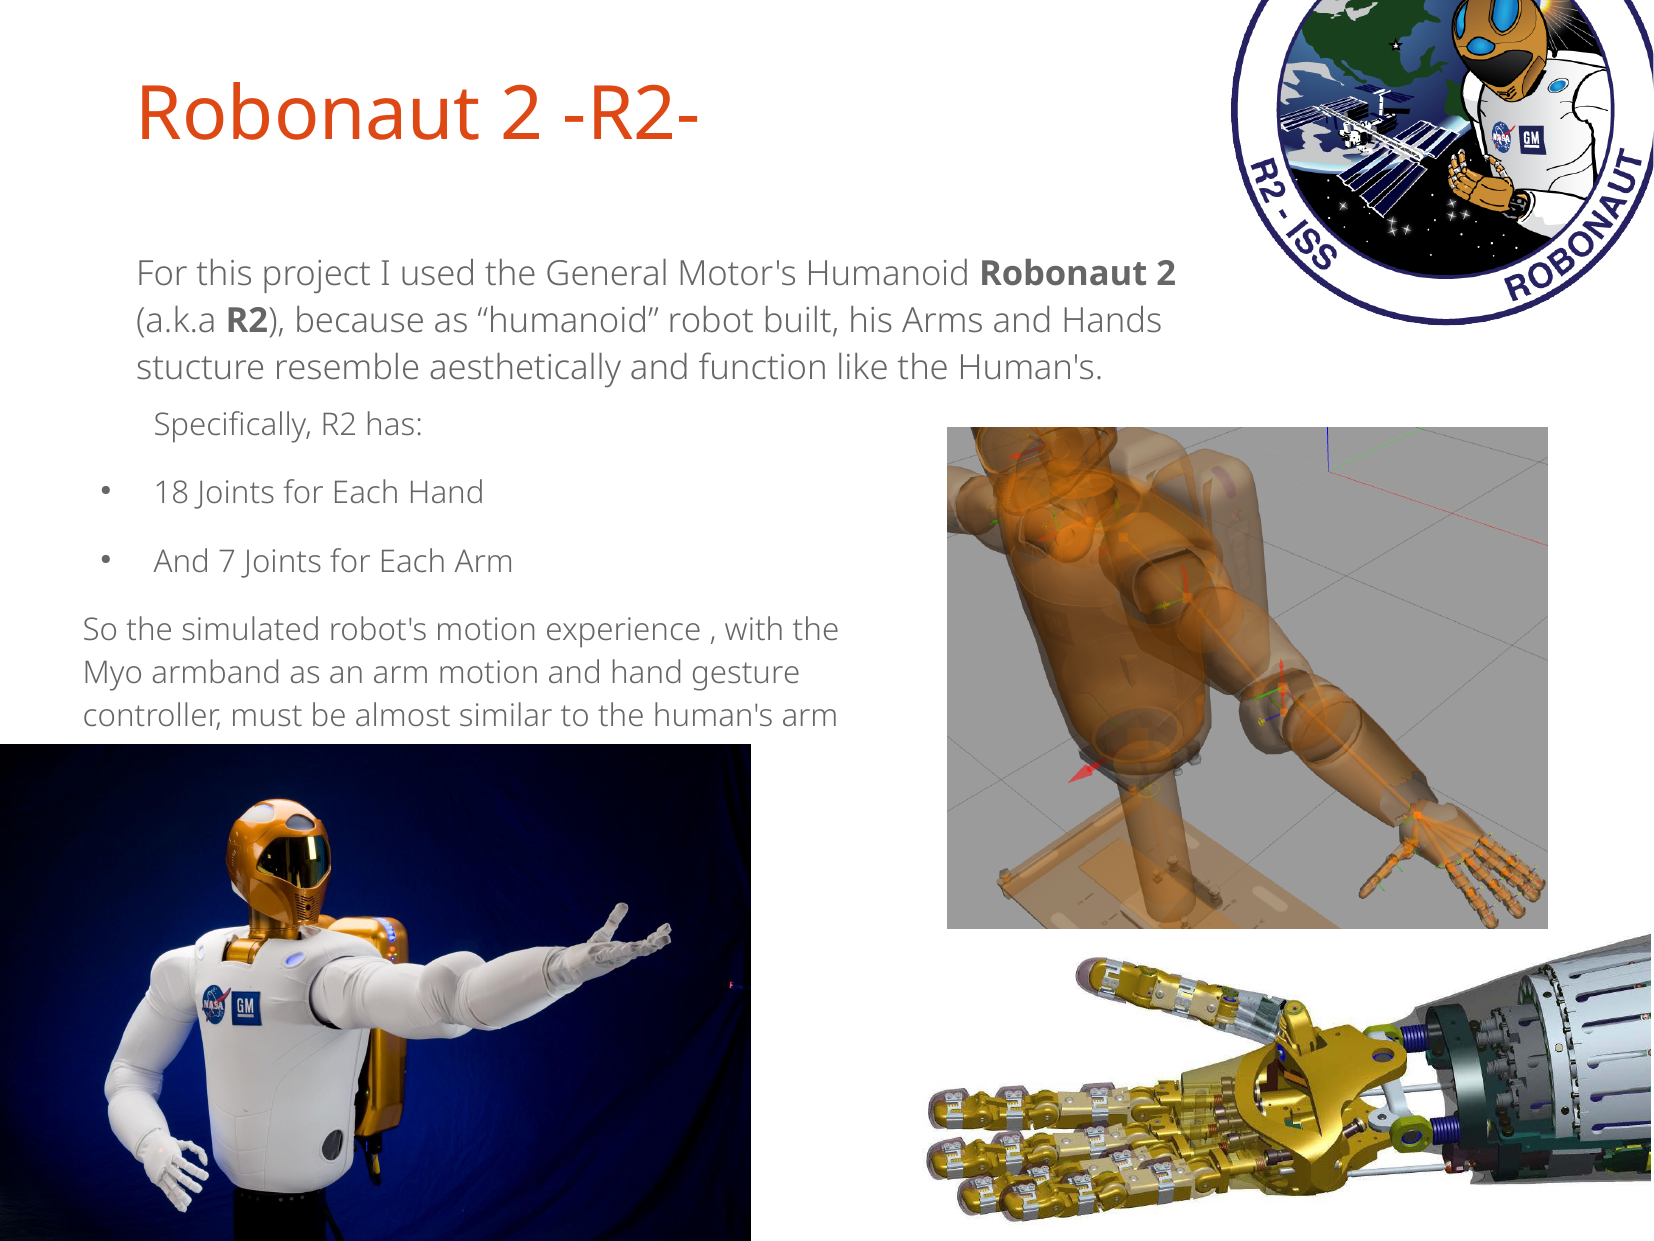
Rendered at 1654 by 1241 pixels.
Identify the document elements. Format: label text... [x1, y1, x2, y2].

picture [1227, 0, 1654, 331]
list Specifically, R2 has: 18 Joints for Each Hand And 7 Joints for Each Arm So the simulated robot's motion experience , with the Myo armband as an arm motion and hand gesture controller, must be almost similar to the human's arm motion in the real world. [82, 401, 863, 1099]
picture [0, 744, 751, 1241]
picture [900, 427, 1651, 1231]
list For this project I used the General Motor's Humanoid Robonaut 2 (a.k.a R2), because as “humanoid” robot built, his Arms and Hands stucture resemble aesthetically and function like the Human's. [70, 248, 1252, 390]
title Robonaut 2 -R2- [135, 47, 1524, 174]
